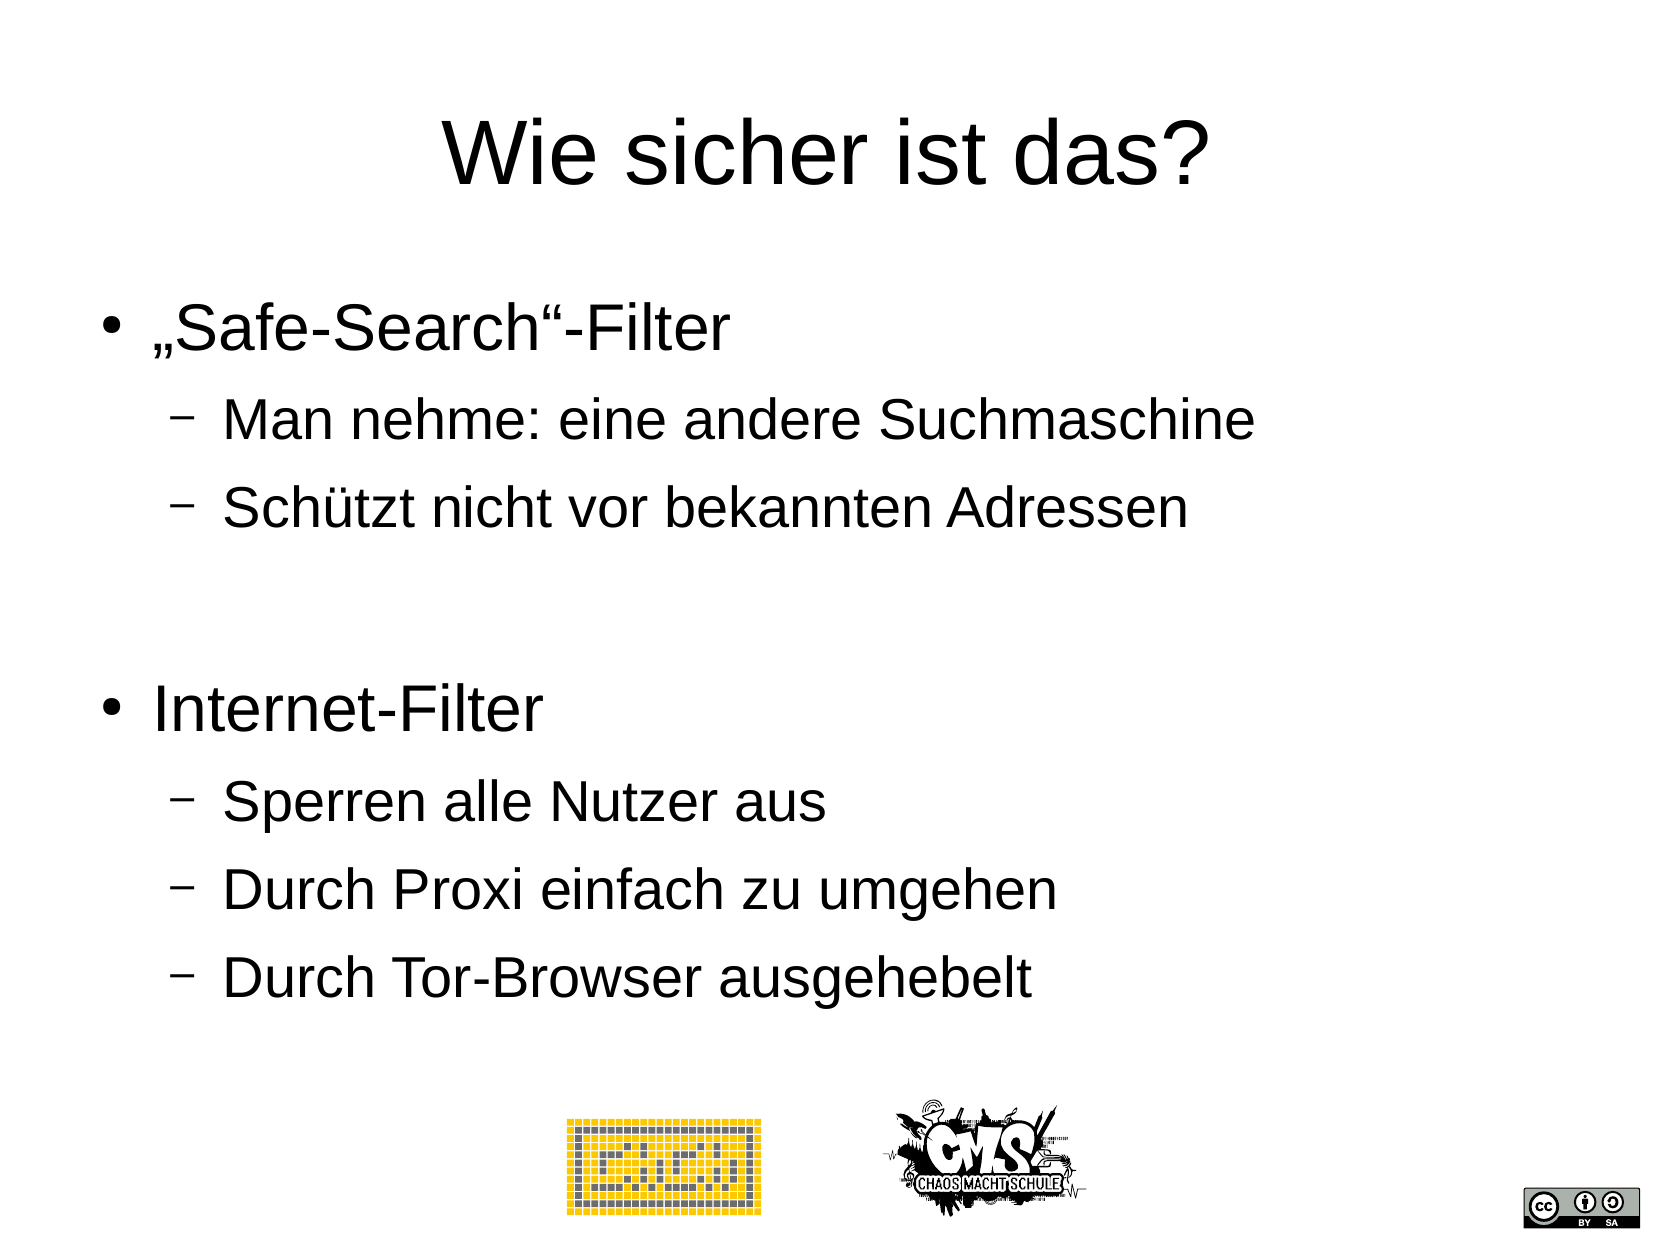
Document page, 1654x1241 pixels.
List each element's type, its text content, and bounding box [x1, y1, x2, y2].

title Wie sicher ist das? [82, 49, 1571, 257]
list „Safe-Search“-Filter Man nehme: eine andere Suchmaschine Schützt nicht vor bekannten Adressen Internet-Filter Sperren alle Nutzer aus Durch Proxi einfach zu umgehen Durch Tor-Browser ausgehebelt [82, 290, 1571, 1010]
